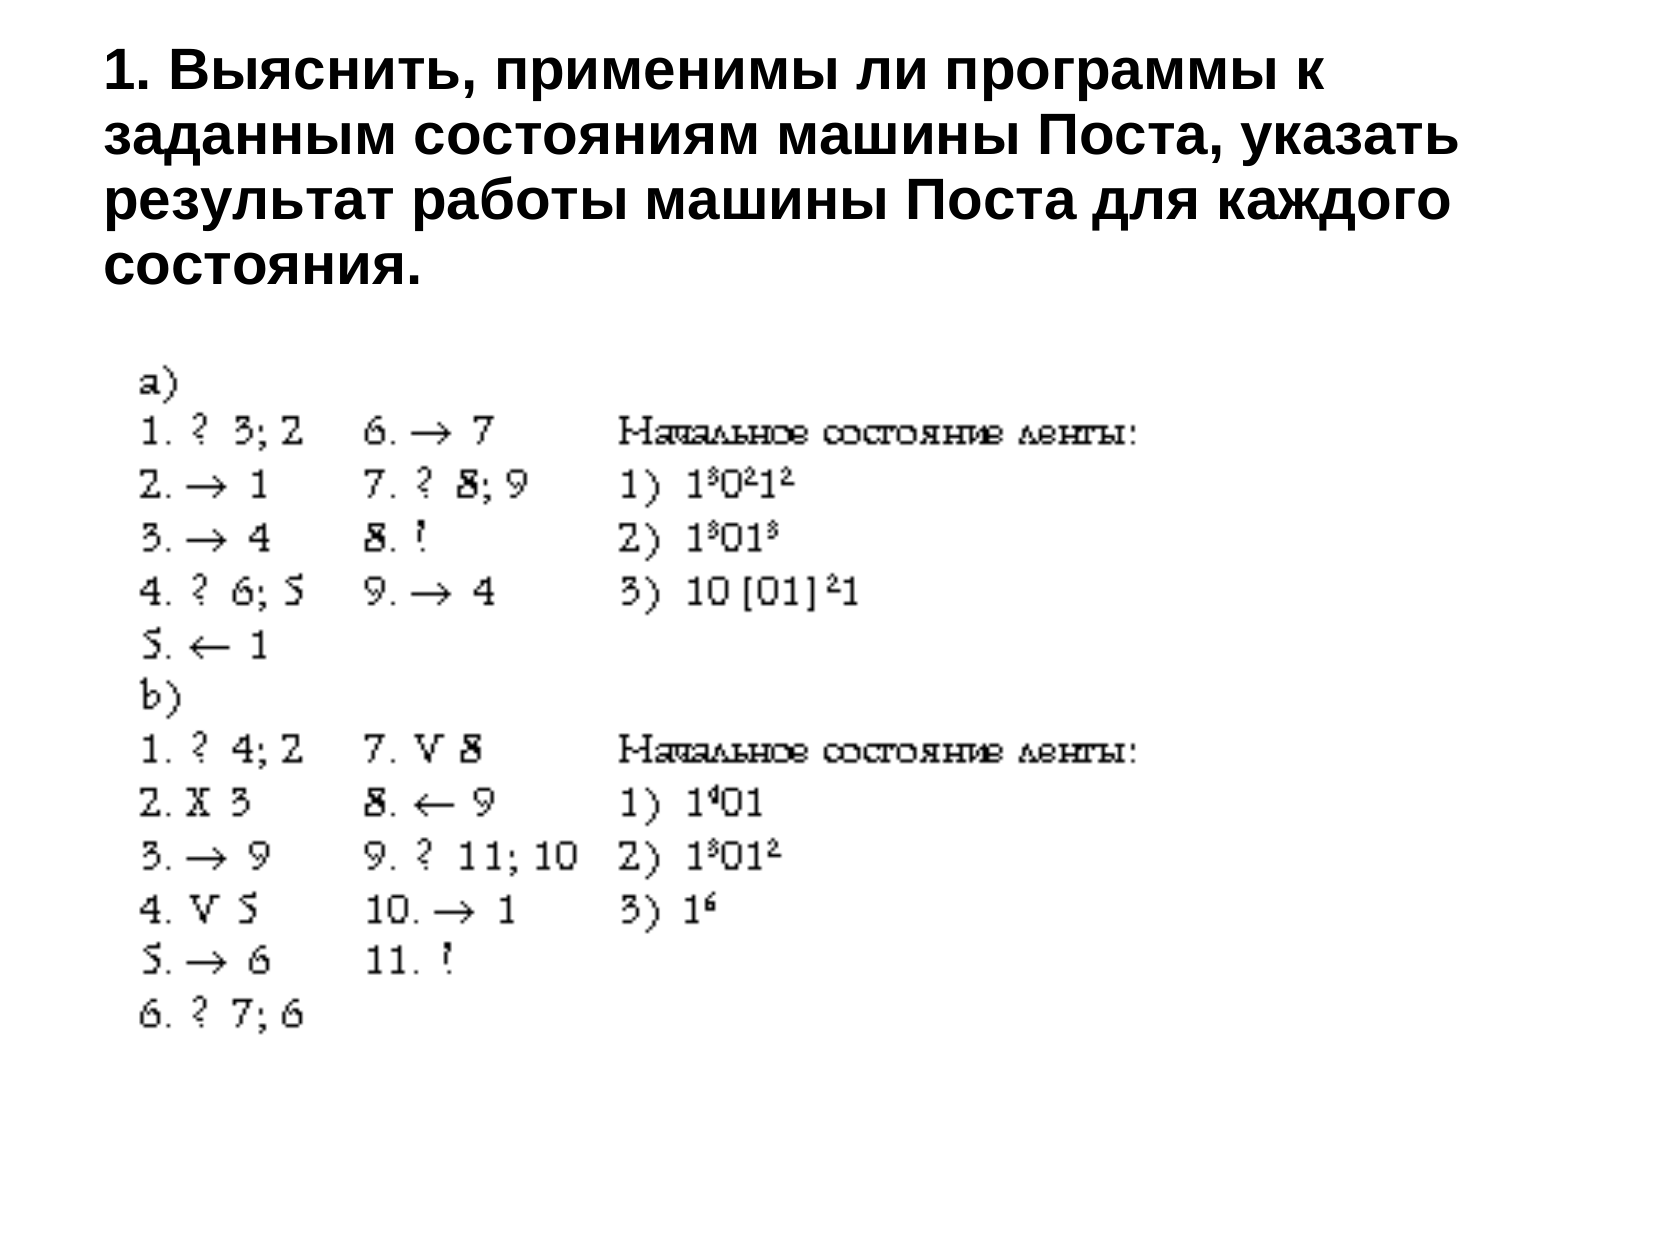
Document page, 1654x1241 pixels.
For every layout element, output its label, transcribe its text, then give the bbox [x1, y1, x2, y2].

text_box 1. Выяснить, применимы ли программы к заданным состояниям машины Поста, указать результат работы машины Поста для каждого состояния. [88, 29, 1595, 311]
picture [115, 354, 1182, 1063]
